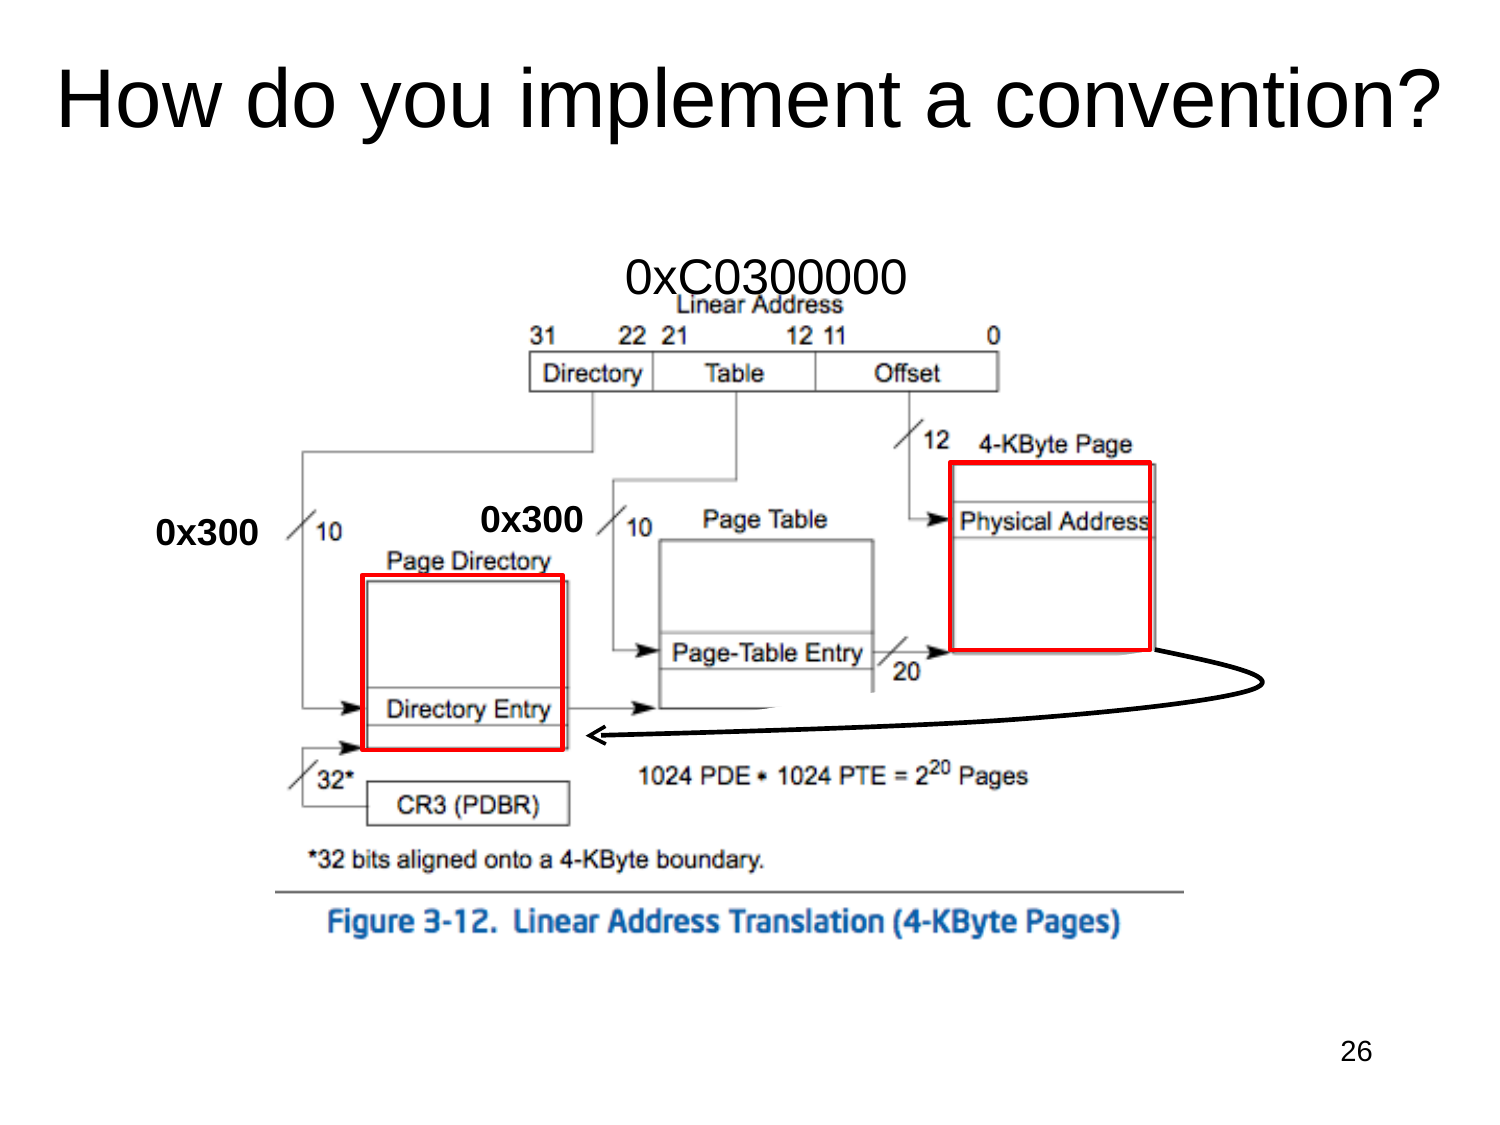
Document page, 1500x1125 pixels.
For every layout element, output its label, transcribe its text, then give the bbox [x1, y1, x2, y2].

picture [275, 274, 1184, 951]
picture [952, 465, 1148, 648]
text_box [585, 650, 1263, 736]
title How do you implement a convention? [0, 0, 1500, 188]
text_box 0xC0300000 [610, 236, 923, 313]
text_box 0x300 [465, 487, 599, 548]
text_box 0x300 [140, 499, 275, 561]
list [112, 324, 1388, 1001]
text_box <number> [1074, 1025, 1388, 1101]
